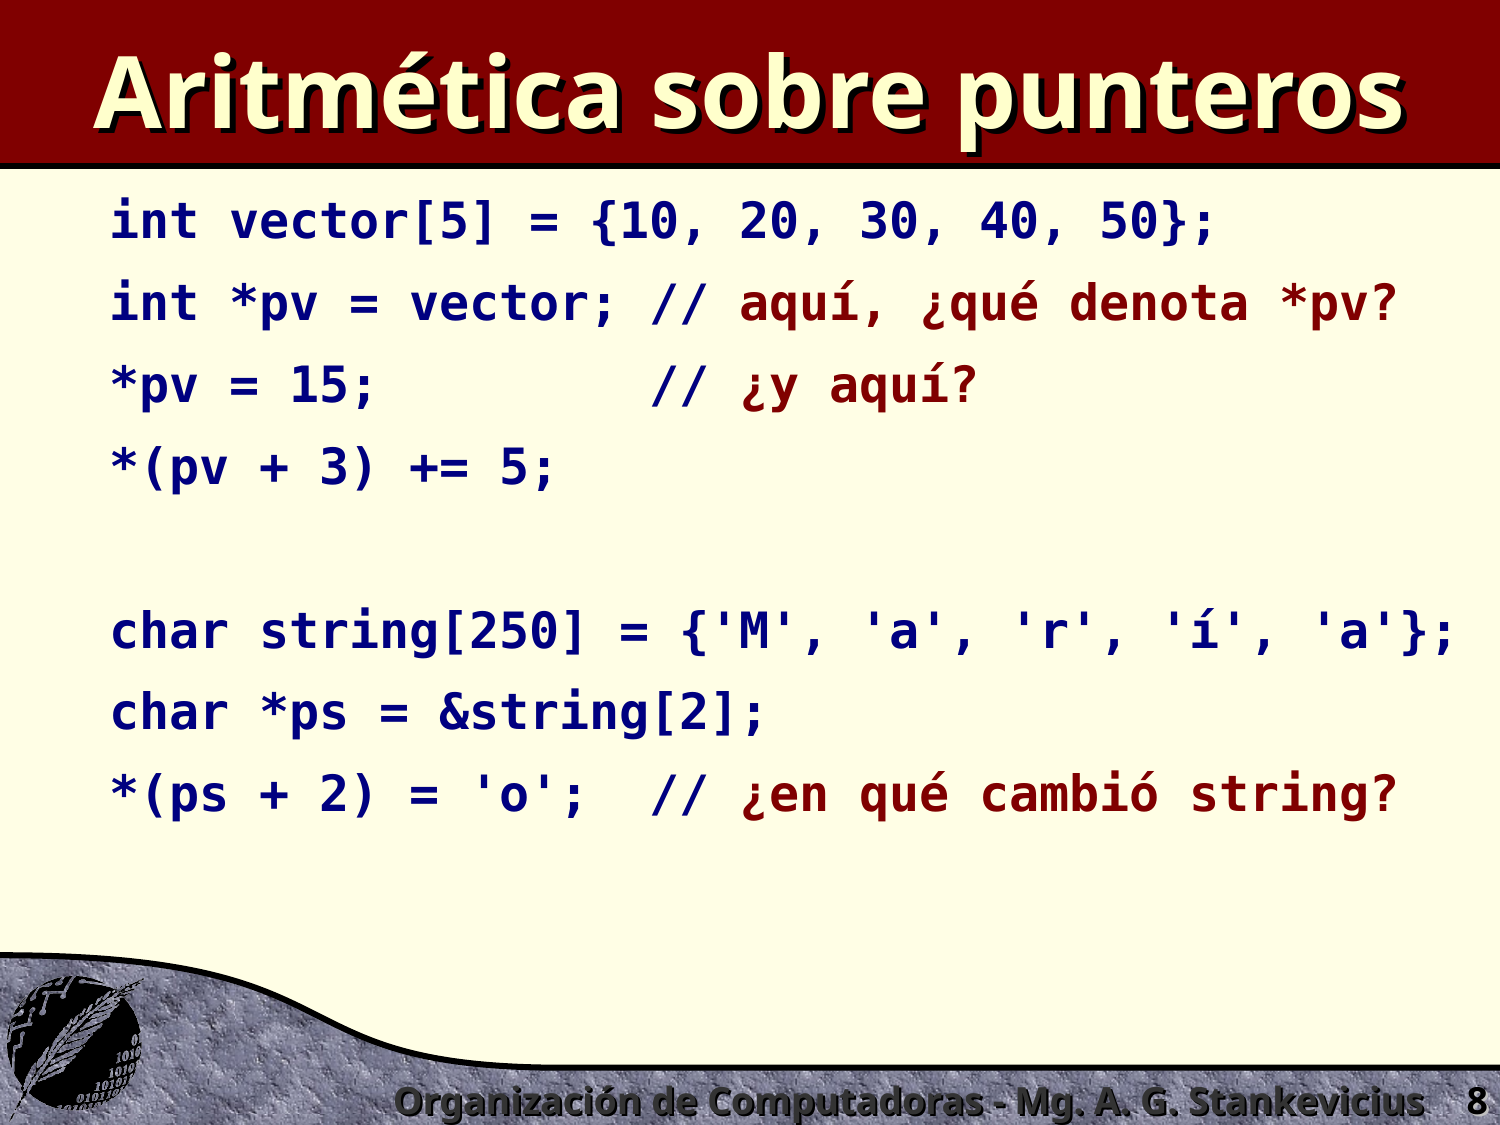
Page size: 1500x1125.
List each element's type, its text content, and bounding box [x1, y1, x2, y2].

title Aritmética sobre punteros [15, 5, 1485, 160]
picture [0, 959, 1500, 1125]
picture [802, 1100, 806, 1110]
list int vector[5] = {10, 20, 30, 40, 50}; int *pv = vector; // aquí, ¿qué denota *pv? *pv = 15; // ¿y aquí? *(pv + 3) += 5; char string[250] = {'M', 'a', 'r', 'í', 'a'}; char *ps = &string[2]; *(ps + 2) = 'o'; // ¿en qué cambió string? [11, 192, 1486, 935]
picture [448, 1100, 455, 1110]
picture [1058, 1100, 1065, 1110]
